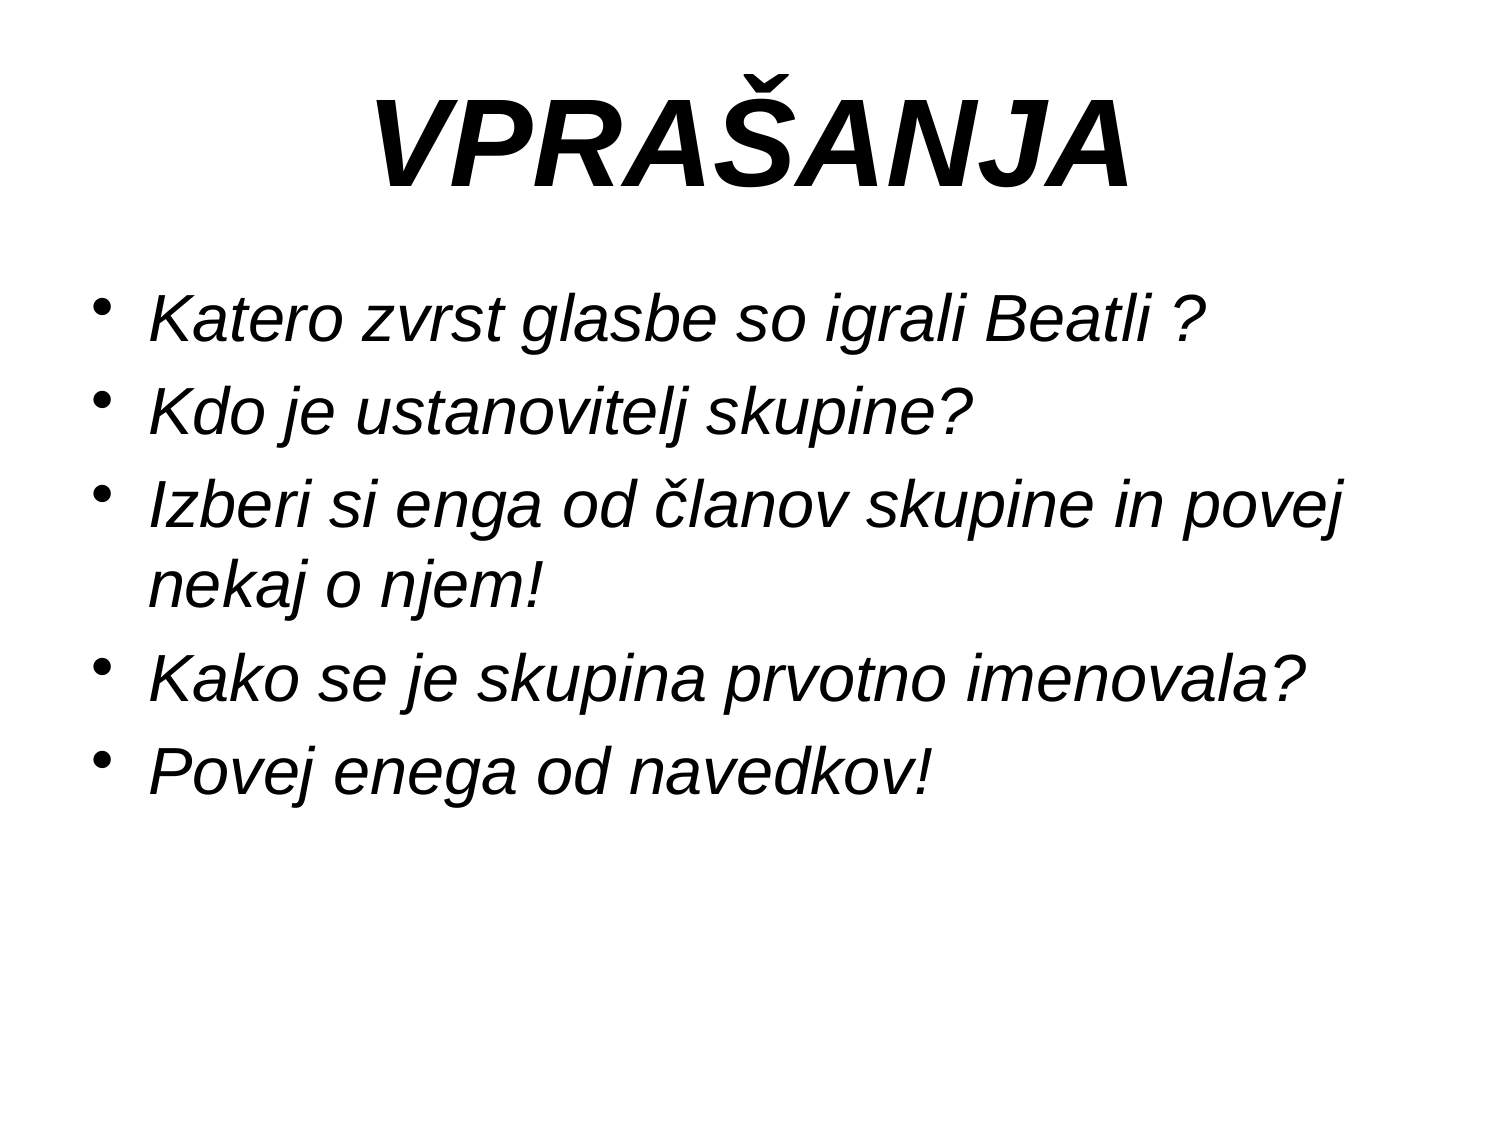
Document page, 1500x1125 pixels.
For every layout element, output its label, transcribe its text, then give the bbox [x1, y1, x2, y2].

list Katero zvrst glasbe so igrali Beatli ? Kdo je ustanovitelj skupine? Izberi si enga od članov skupine in povej nekaj o njem! Kako se je skupina prvotno imenovala? Povej enega od navedkov! [76, 267, 1427, 1010]
title VPRAŠANJA [76, 42, 1427, 231]
